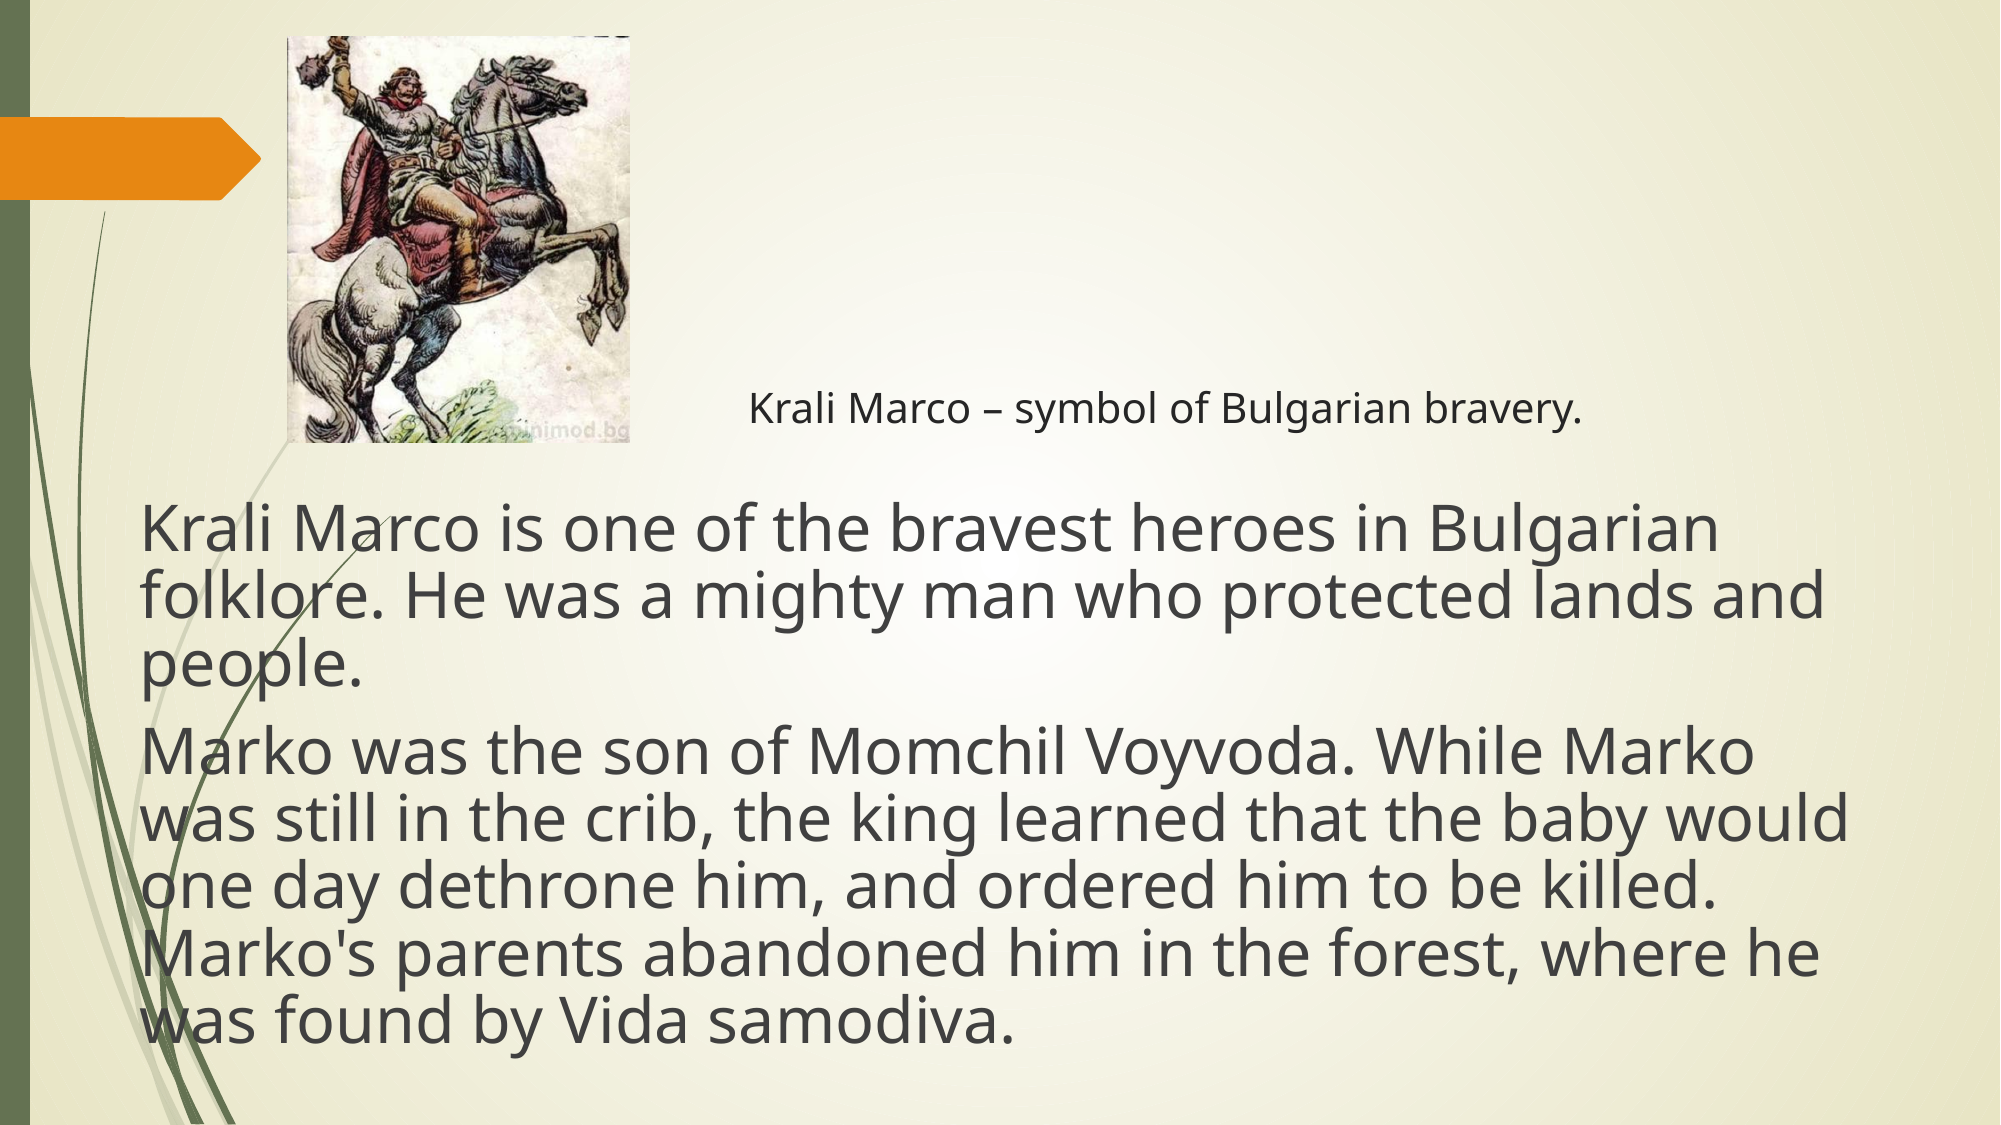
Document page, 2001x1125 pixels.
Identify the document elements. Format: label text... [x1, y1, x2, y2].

picture [287, 36, 630, 444]
title Krali Marco – symbol of Bulgarian bravery. [732, 369, 1823, 490]
list Krali Marco is one of the bravest heroes in Bulgarian folklore. He was a mighty man who protected lands and people. Marko was the son of Momchil Voyvoda. While Marko was still in the crib, the king learned that the baby would one day dethrone him, and ordered him to be killed. Marko's parents abandoned him in the forest, where he was found by Vida samodiva. [124, 490, 1903, 1125]
